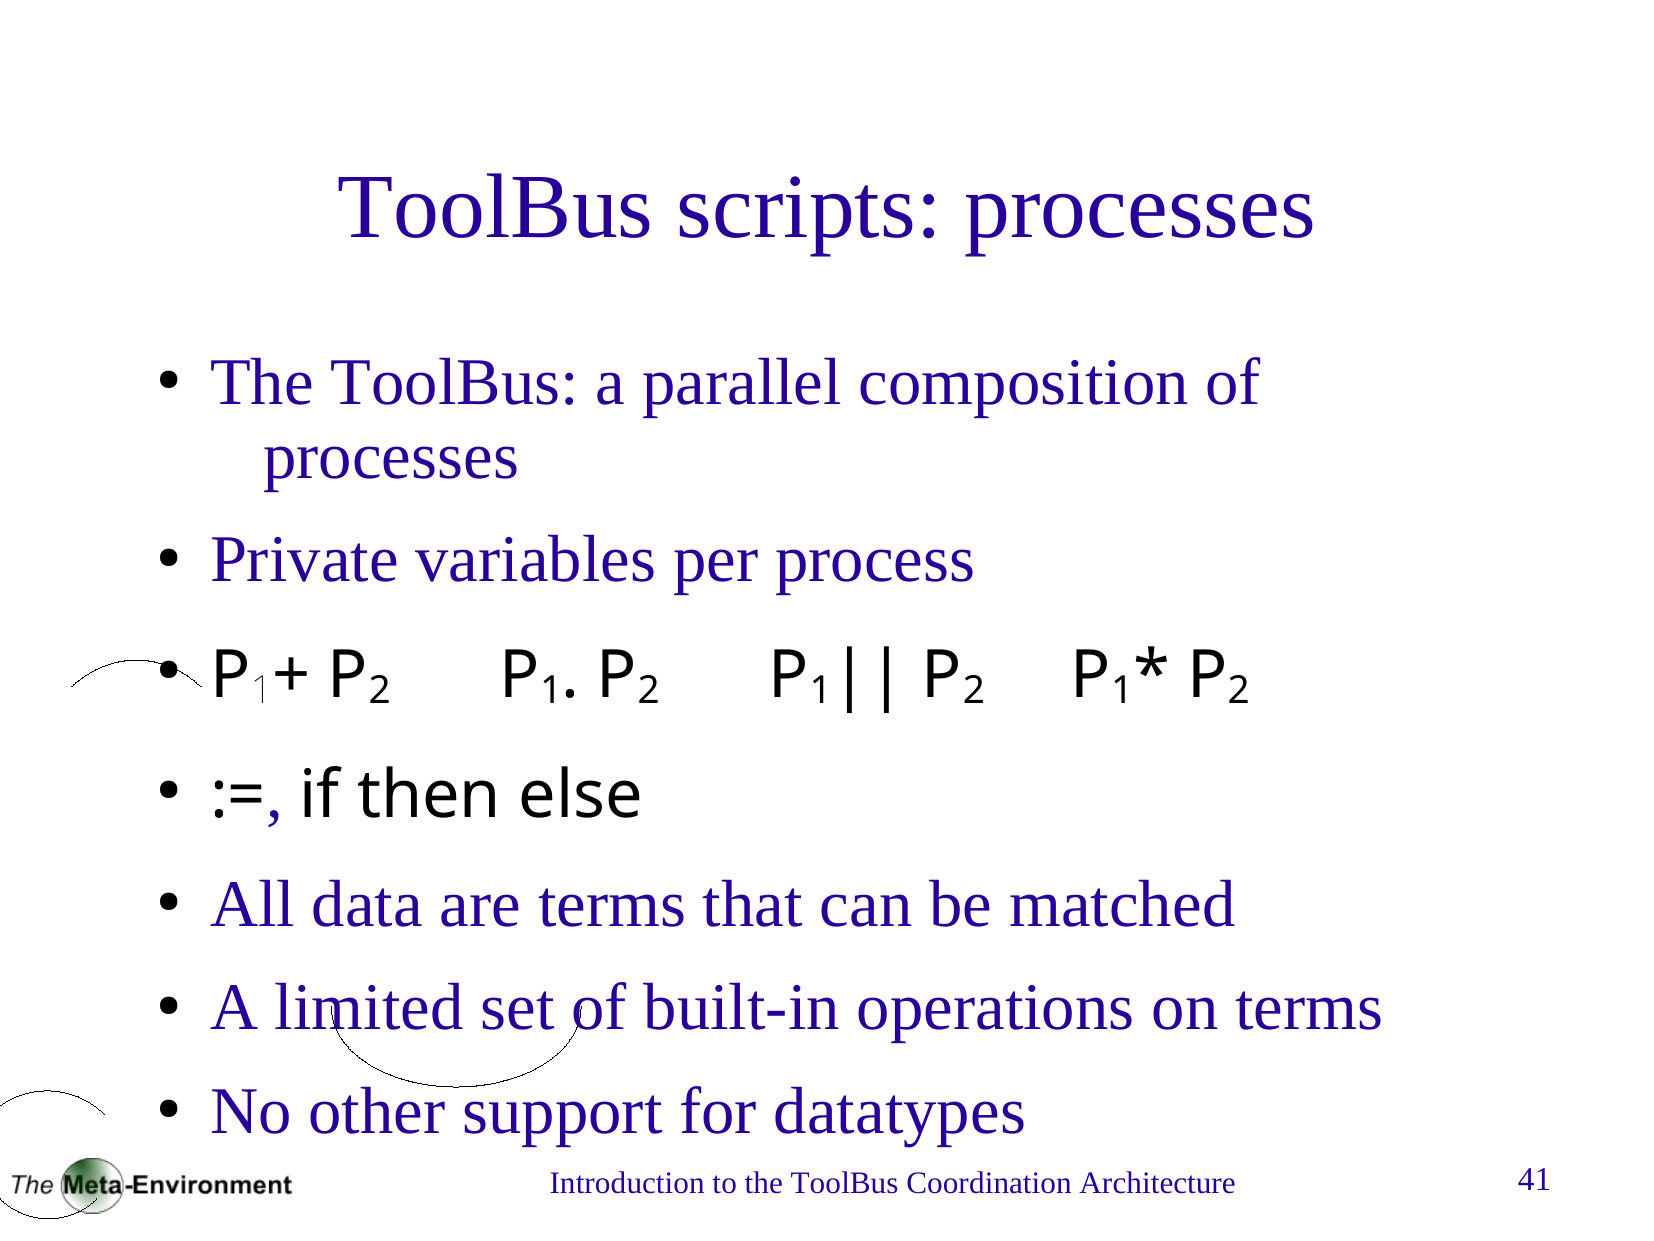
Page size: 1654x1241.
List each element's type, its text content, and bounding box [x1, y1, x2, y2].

list The ToolBus: a parallel composition of processes Private variables per process P1+ P2 P1. P2 P1|| P2 P1* P2 :=, if then else All data are terms that can be matched A limited set of built-in operations on terms No other support for datatypes [121, 344, 1534, 1130]
picture [12, 1158, 292, 1214]
title ToolBus scripts: processes [121, 102, 1534, 311]
